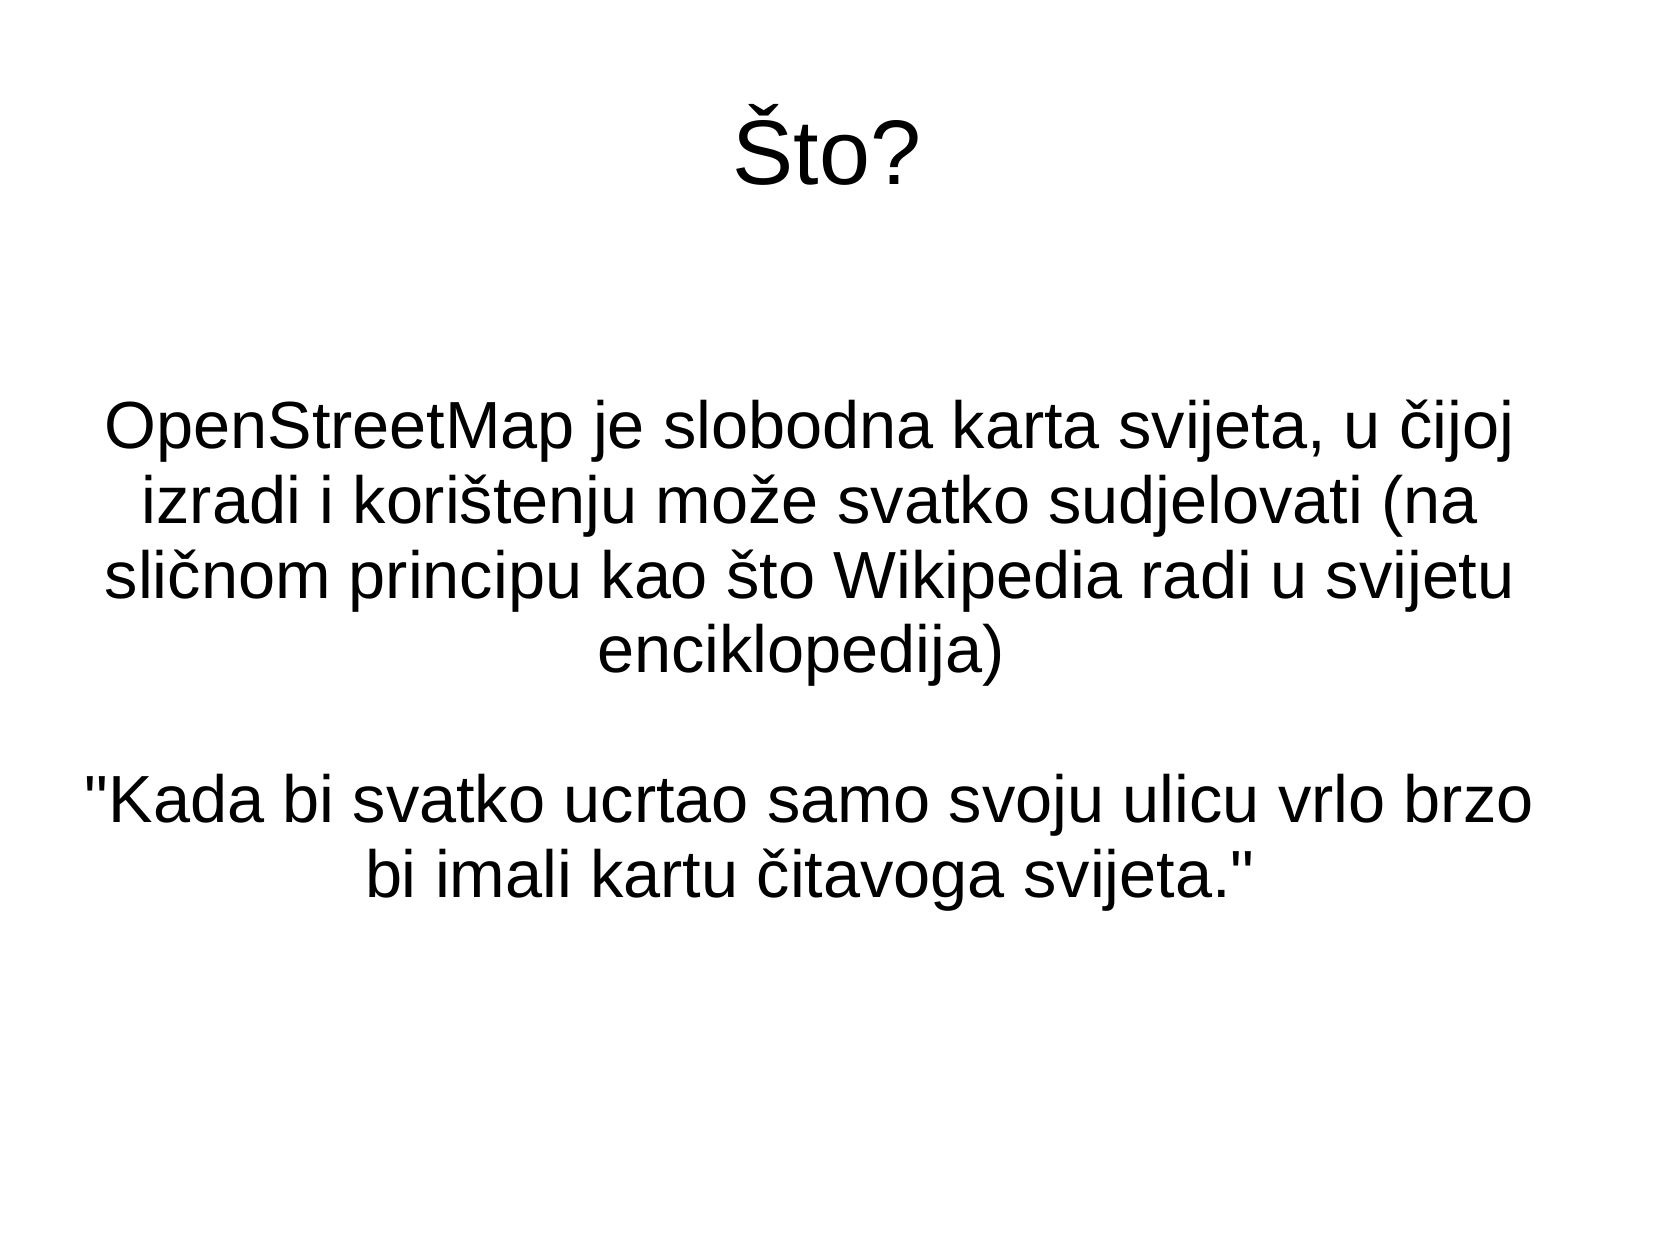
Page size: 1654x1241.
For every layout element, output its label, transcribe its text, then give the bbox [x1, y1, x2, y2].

title Što? [82, 49, 1571, 257]
subtitle OpenStreetMap je slobodna karta svijeta, u čijoj izradi i korištenju može svatko sudjelovati (na sličnom principu kao što Wikipedia radi u svijetu enciklopedija) "Kada bi svatko ucrtao samo svoju ulicu vrlo brzo bi imali kartu čitavoga svijeta." [82, 290, 1538, 1010]
